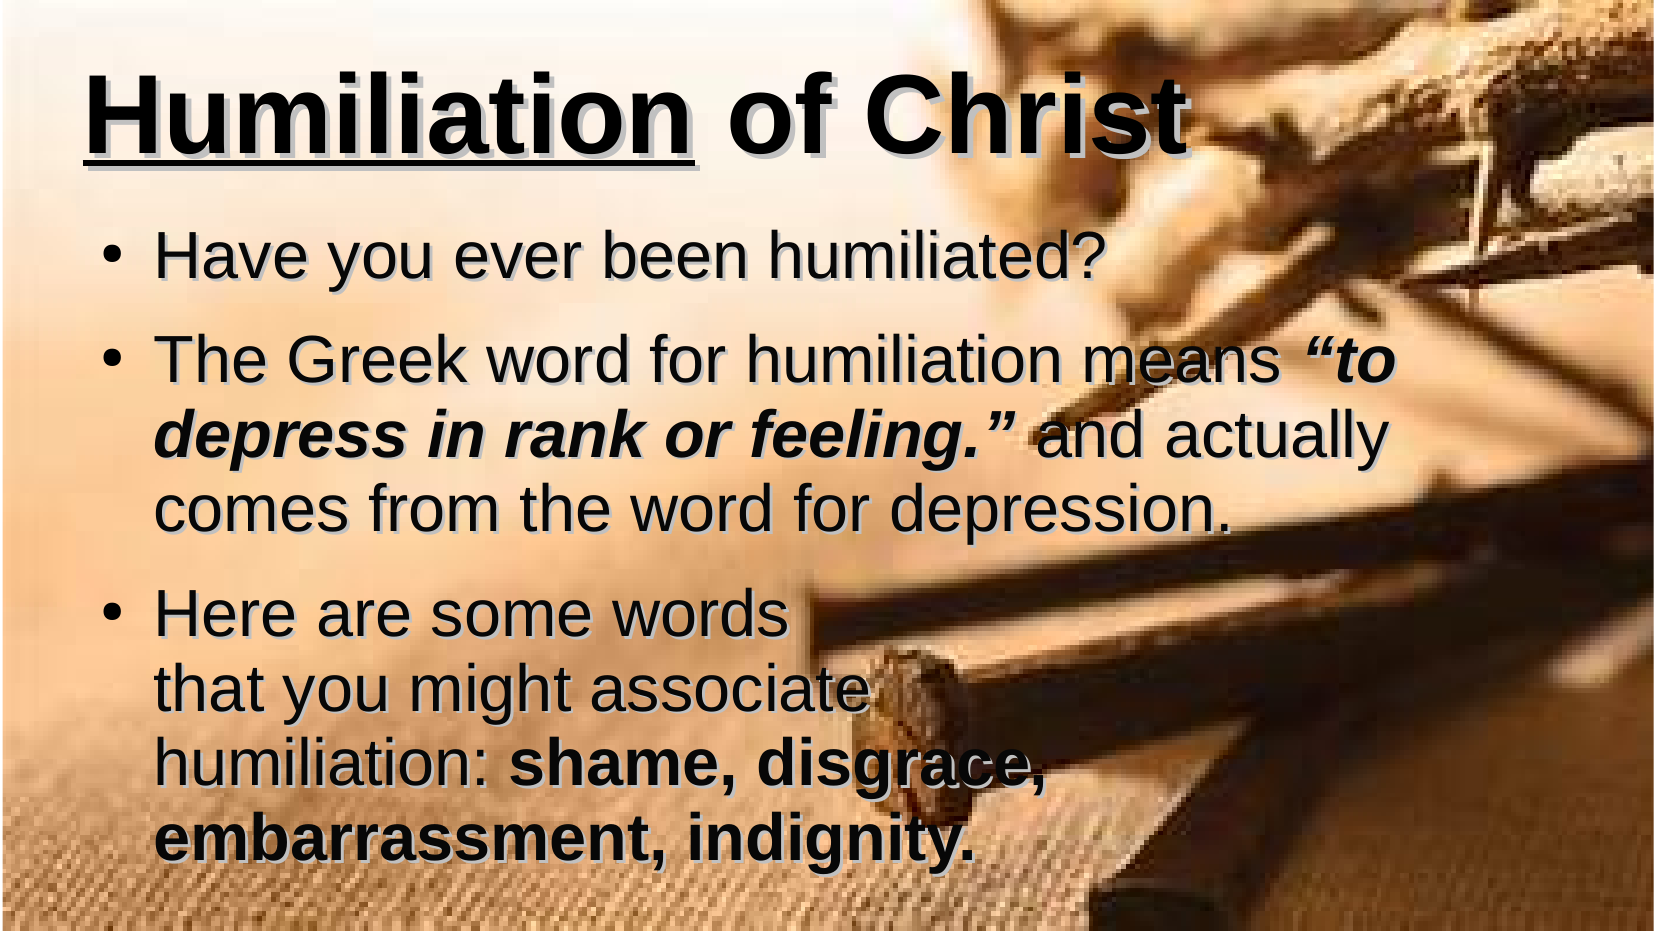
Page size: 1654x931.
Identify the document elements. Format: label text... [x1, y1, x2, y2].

title Humiliation of Christ [82, 37, 1571, 193]
picture [2, 0, 1654, 931]
list Have you ever been humiliated? The Greek word for humiliation means “to depress in rank or feeling.” and actually comes from the word for depression. Here are some words that you might associate humiliation: shame, disgrace, embarrassment, indignity. [82, 217, 1571, 886]
